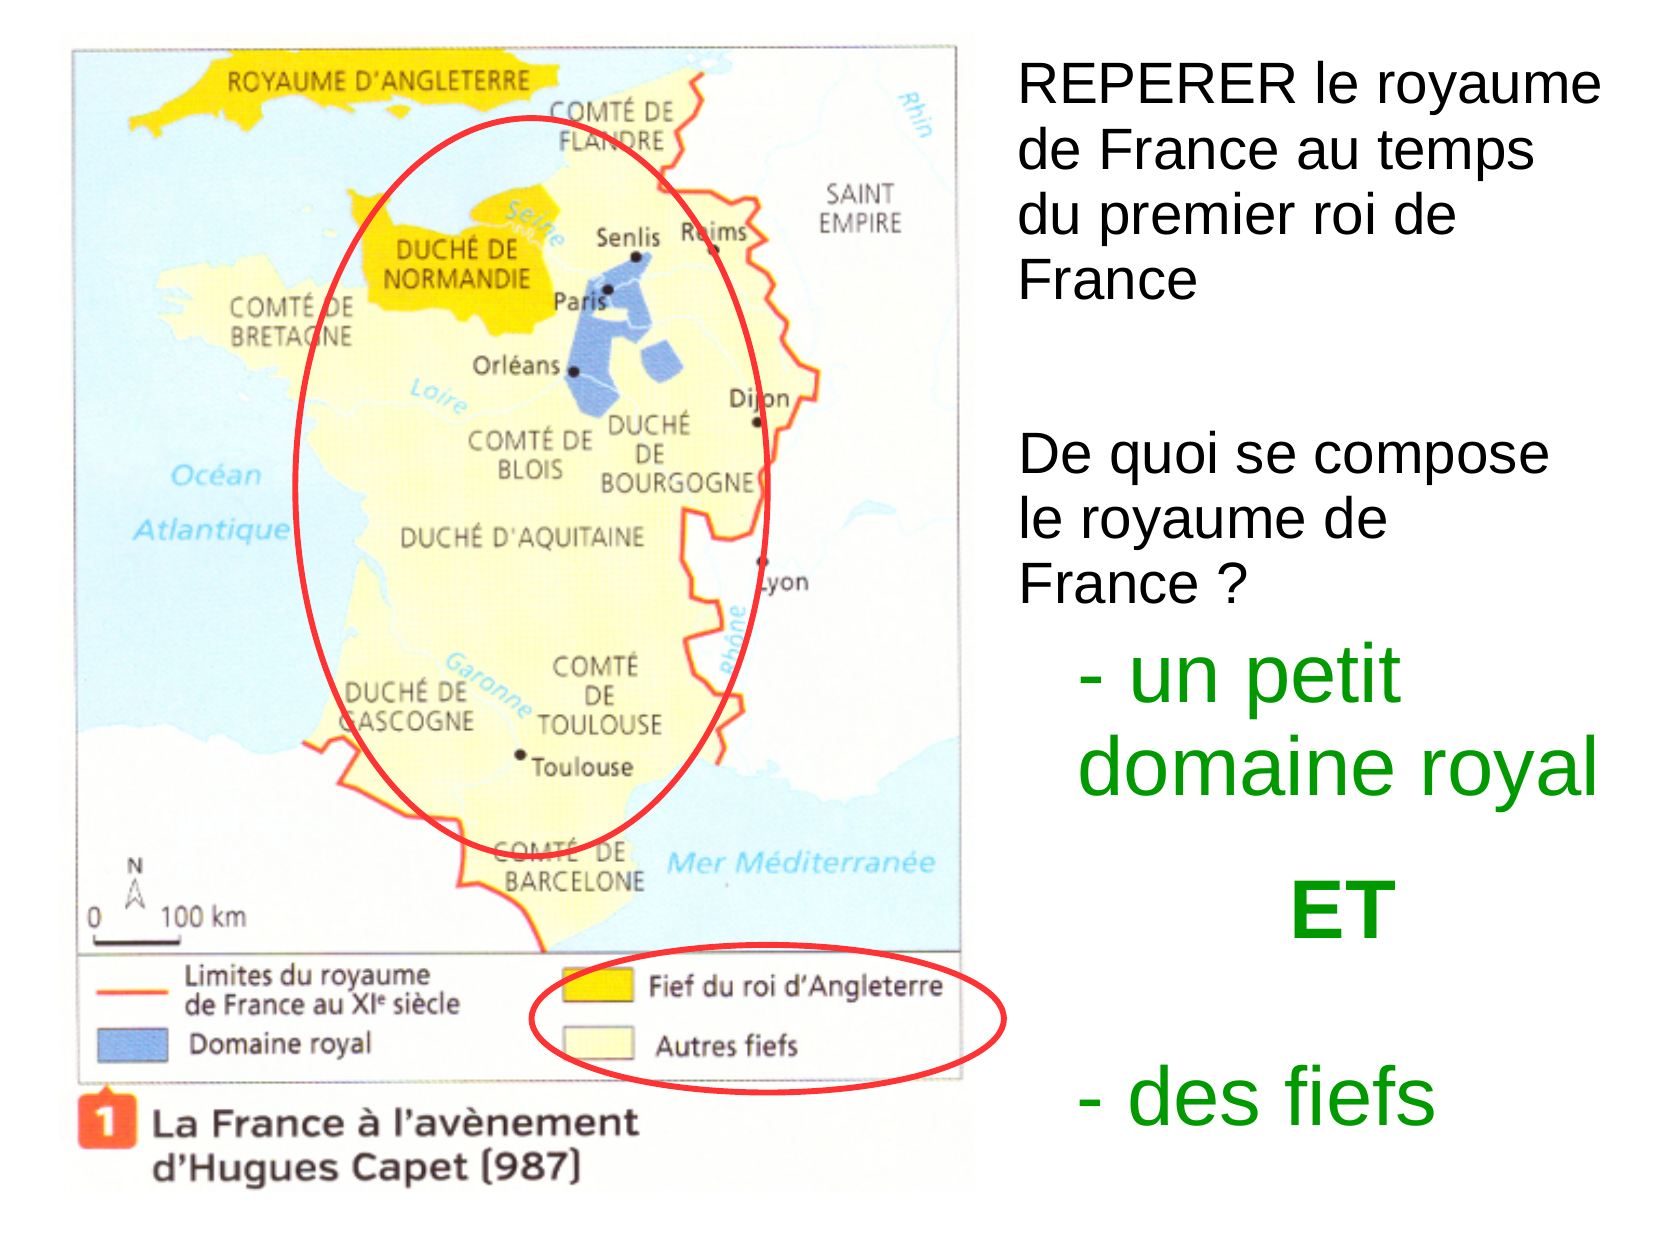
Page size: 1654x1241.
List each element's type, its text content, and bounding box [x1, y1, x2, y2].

text_box REPERER le royaume de France au temps du premier roi de France [1002, 43, 1625, 355]
picture [59, 29, 975, 1211]
text_box De quoi se compose le royaume de France ? [1003, 413, 1626, 724]
picture [535, 948, 975, 1089]
text_box - un petit domaine royal [1062, 620, 1626, 886]
text_box ET - des fiefs [1061, 856, 1625, 1216]
